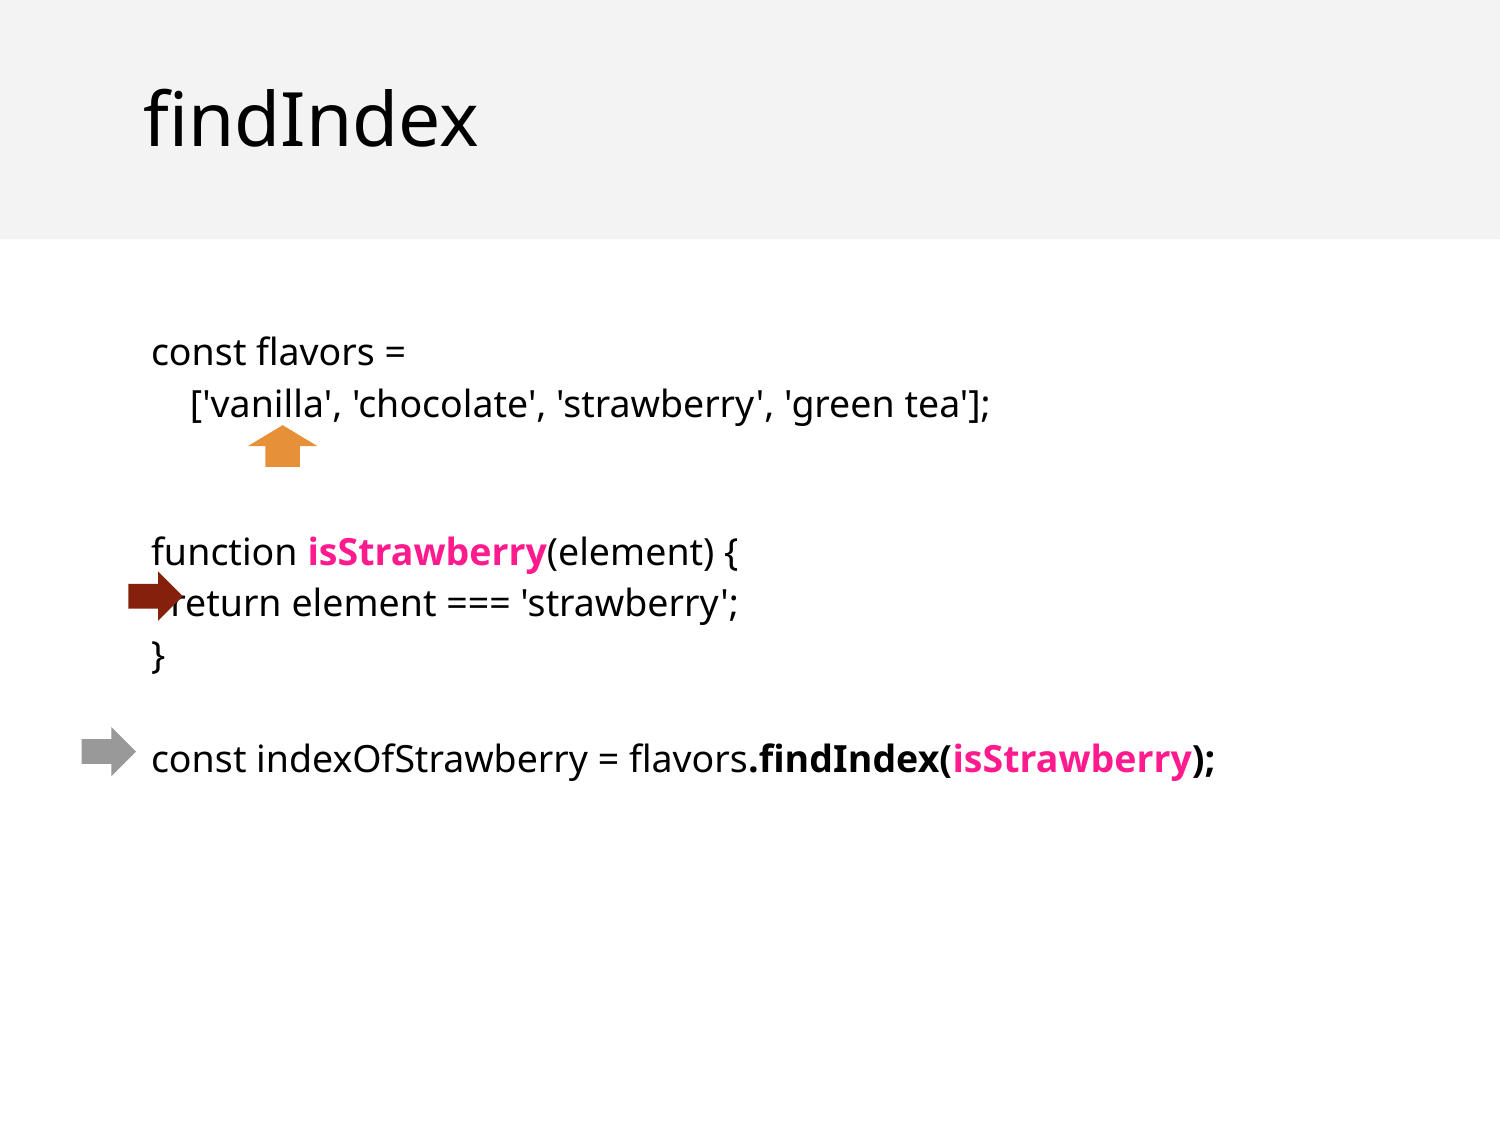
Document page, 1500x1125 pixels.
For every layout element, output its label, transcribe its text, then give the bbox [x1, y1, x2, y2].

title findIndex [128, 56, 1372, 183]
text_box function isStrawberry(element) { return element === 'strawberry'; } const indexOfStrawberry = flavors.findIndex(isStrawberry); [135, 505, 1380, 807]
text_box const flavors = ['vanilla', 'chocolate', 'strawberry', 'green tea']; [135, 306, 1380, 448]
text_box [128, 571, 183, 621]
text_box [81, 726, 137, 777]
text_box [248, 425, 318, 467]
